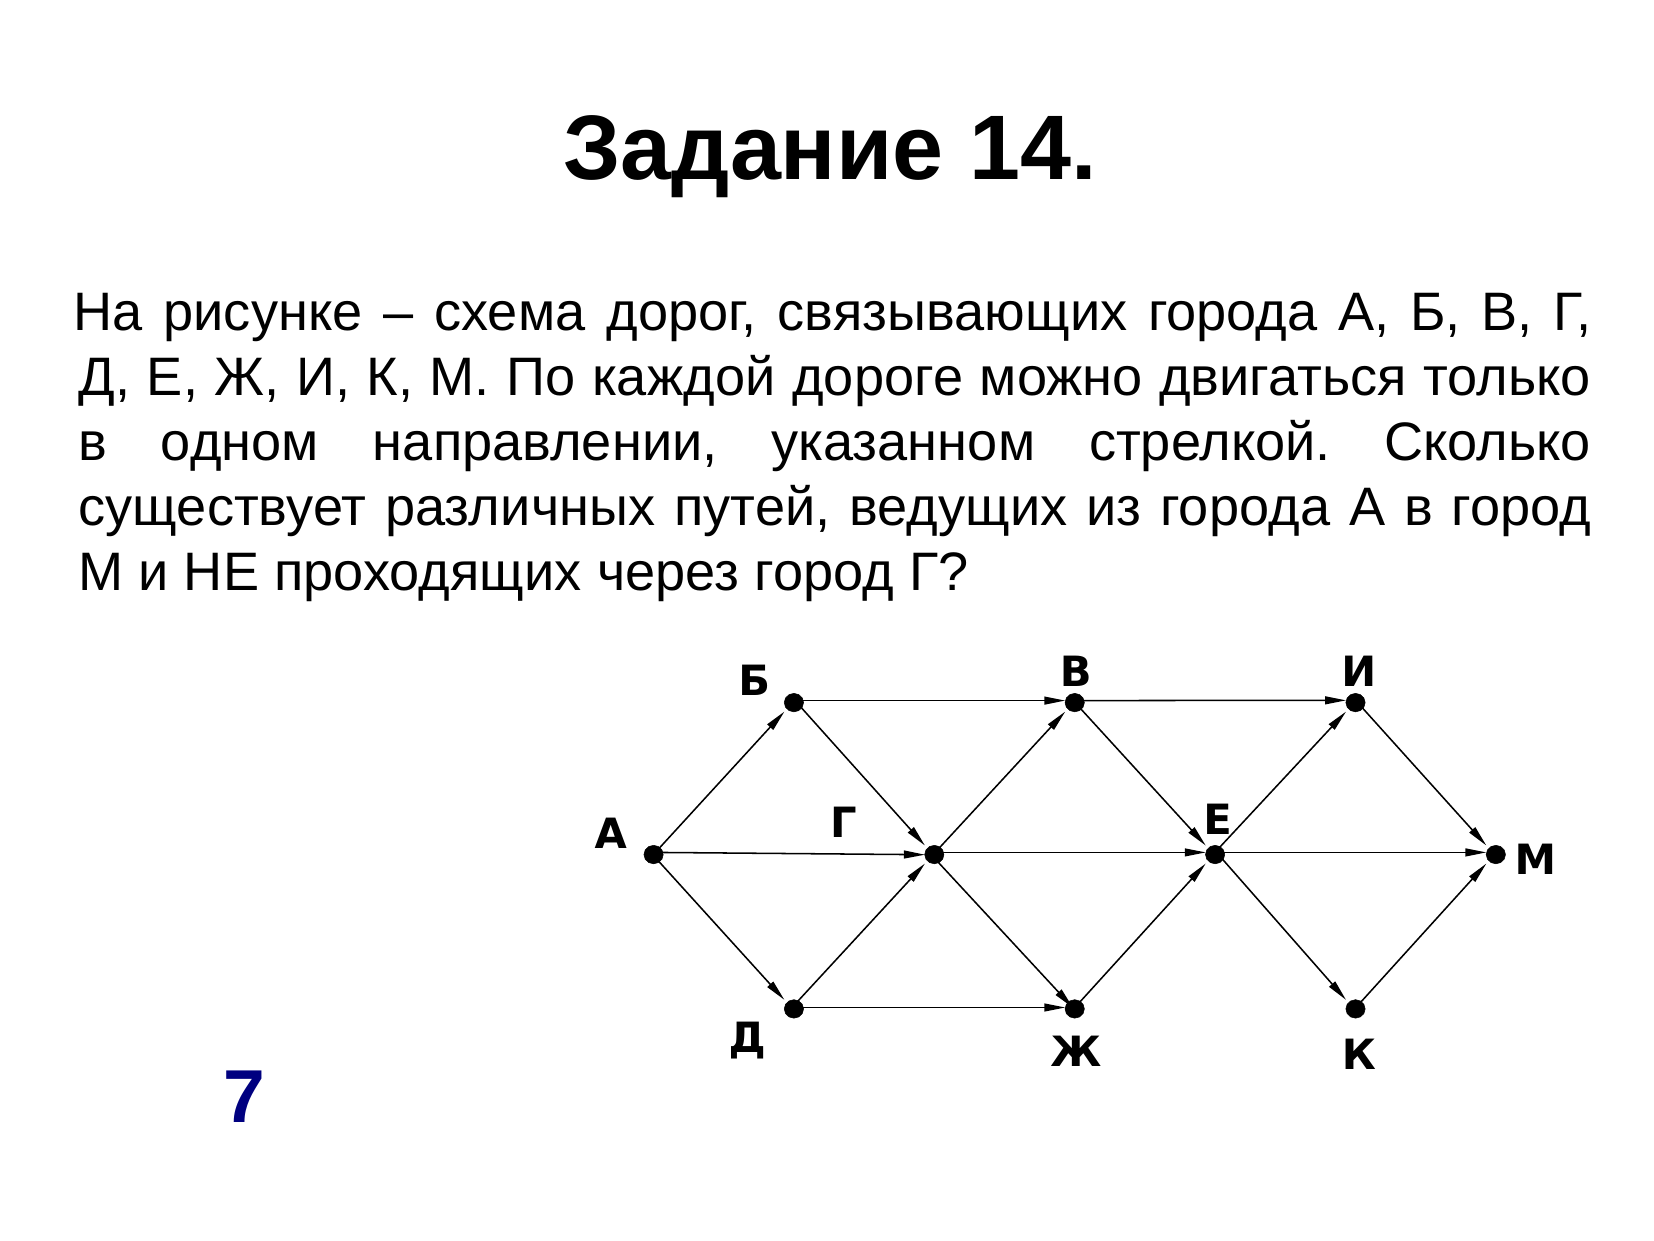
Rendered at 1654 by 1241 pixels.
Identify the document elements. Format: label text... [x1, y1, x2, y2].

text_box Ж [1043, 1020, 1108, 1072]
text_box [1486, 845, 1503, 864]
text_box Е [1228, 817, 1250, 841]
text_box [1065, 1002, 1085, 1019]
text_box Г [811, 791, 876, 843]
text_box [924, 845, 944, 864]
text_box Б [722, 649, 787, 701]
text_box И [1327, 640, 1392, 692]
text_box [643, 845, 664, 864]
text_box [1345, 999, 1366, 1019]
text_box Е [1185, 788, 1250, 841]
text_box А [578, 802, 643, 854]
text_box [1065, 693, 1085, 712]
text_box [1069, 999, 1079, 1007]
text_box М [1503, 828, 1568, 880]
text_box К [1327, 1023, 1392, 1075]
text_box [1205, 845, 1225, 864]
text_box B [1043, 640, 1108, 692]
text_box [784, 999, 804, 1019]
title Задание 14. [82, 68, 1571, 268]
list На рисунке – схема дорог, связывающих города А, Б, В, Г, Д, Е, Ж, И, К, М. По каждой дороге можно двигаться только в одном направлении, указанном стрелкой. Сколько существует различных путей, ведущих из города А в город М и НЕ проходящих через город Г? 7 [58, 268, 1609, 1194]
text_box Д [715, 1006, 780, 1058]
text_box [1345, 693, 1366, 712]
text_box [784, 693, 804, 712]
